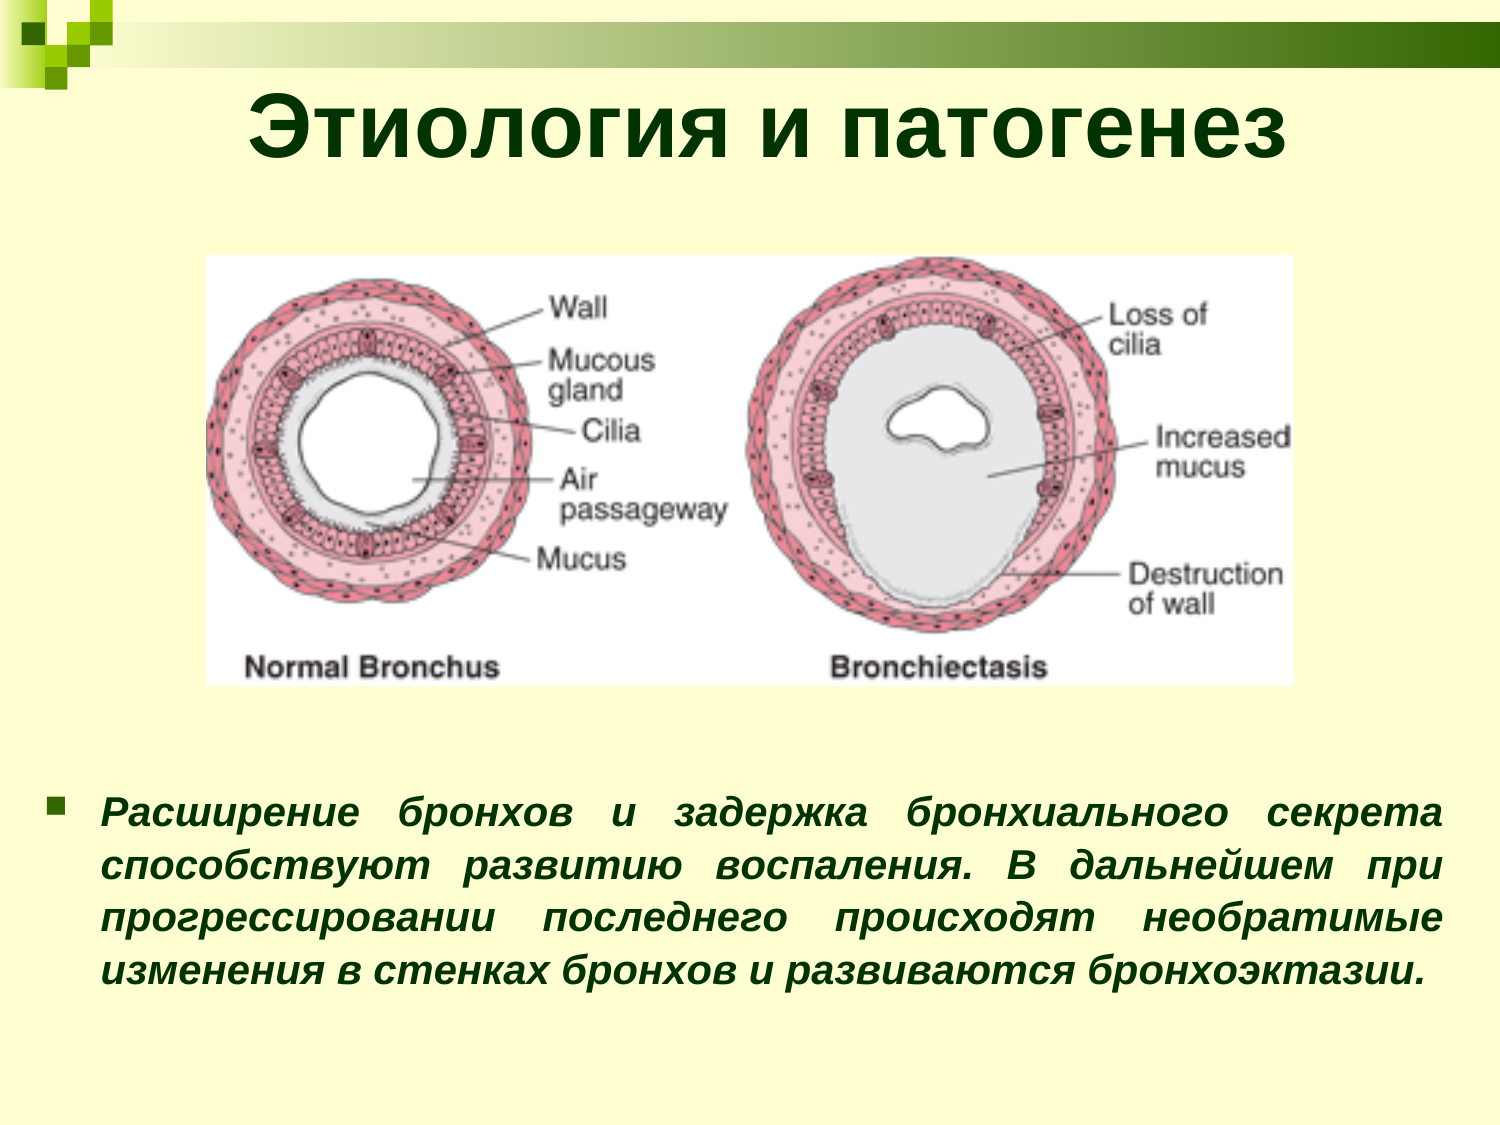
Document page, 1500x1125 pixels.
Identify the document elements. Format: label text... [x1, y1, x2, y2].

title Этиология и патогенез [135, 31, 1402, 212]
picture [206, 255, 1294, 686]
list Расширение бронхов и задержка бронхиального секрета способствуют развитию воспаления. В дальнейшем при прогрессировании последнего происходят необратимые изменения в стенках бронхов и развиваются бронхоэктазии. [29, 774, 1459, 1041]
